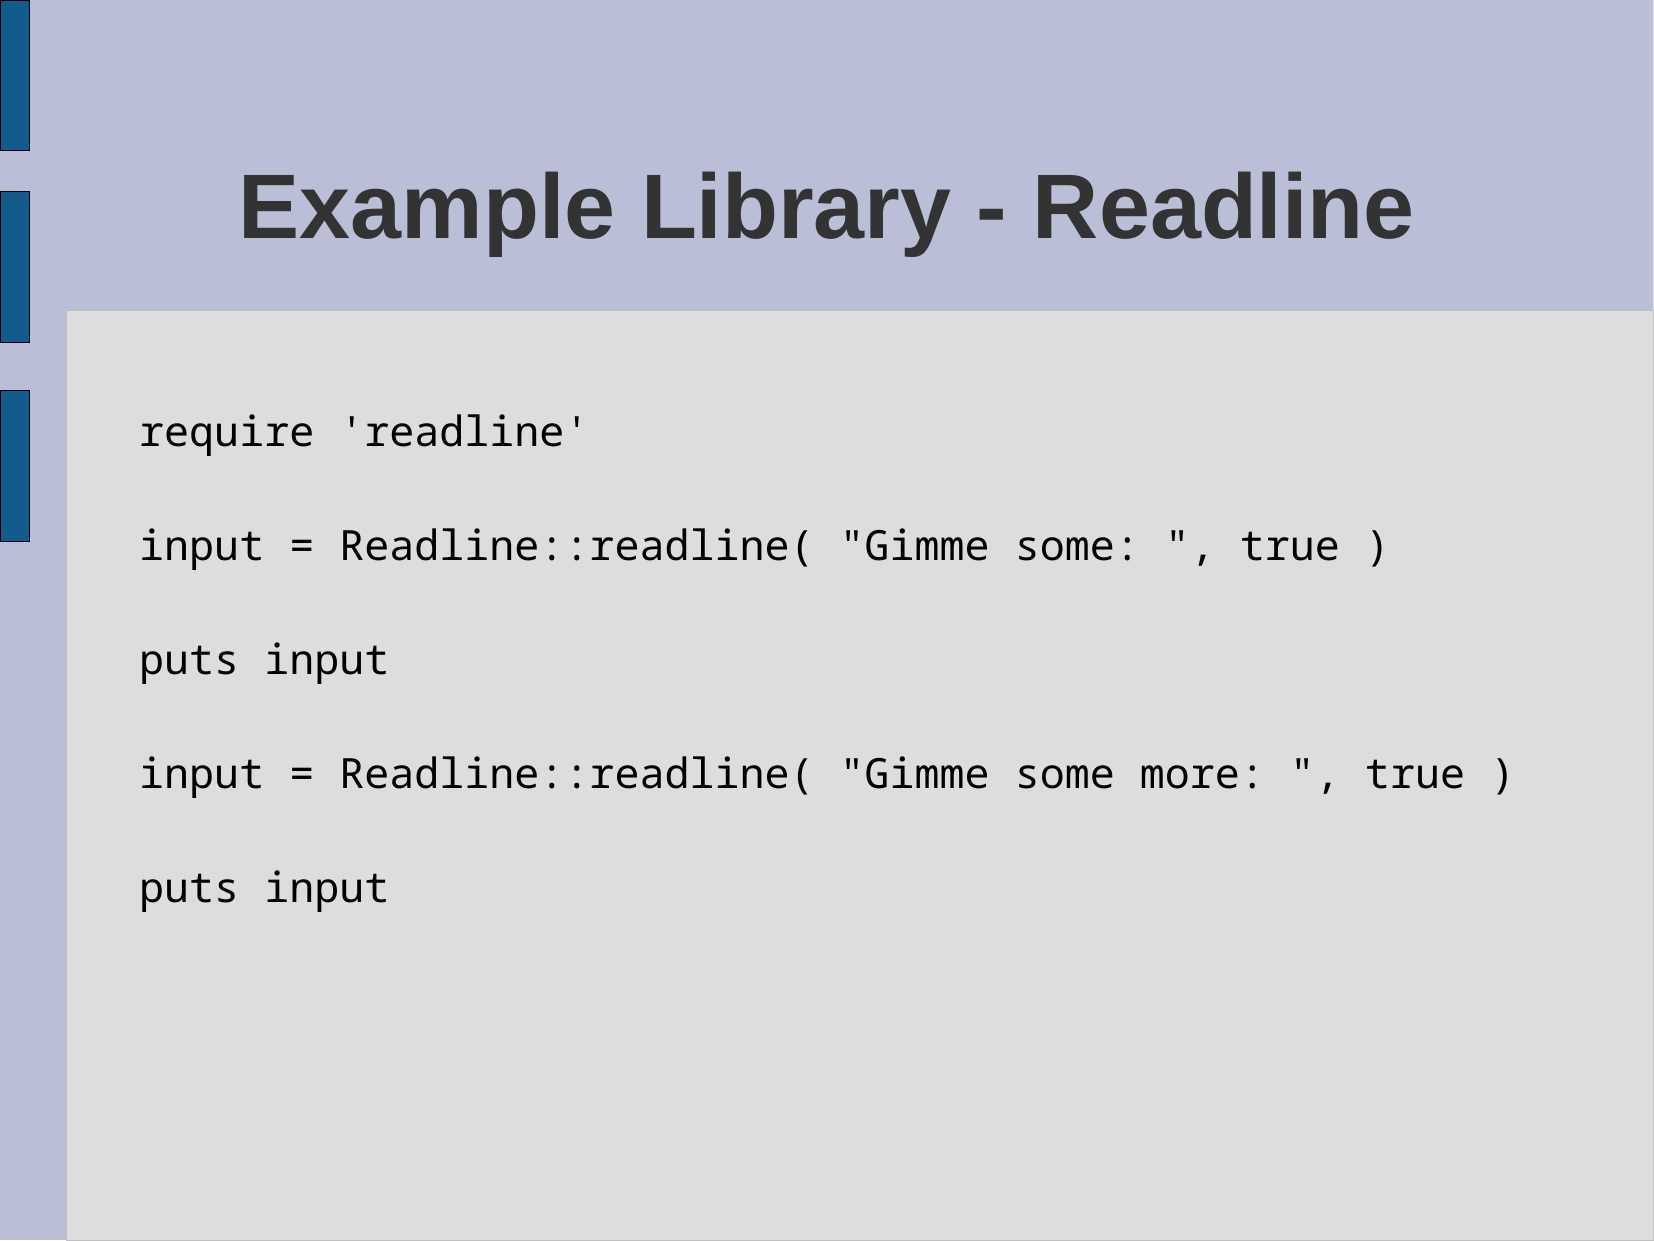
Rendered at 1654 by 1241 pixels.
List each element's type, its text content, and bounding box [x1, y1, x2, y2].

title Example Library - Readline [121, 102, 1534, 311]
list require 'readline' input = Readline::readline( "Gimme some: ", true ) puts input input = Readline::readline( "Gimme some more: ", true ) puts input [121, 344, 1634, 1127]
